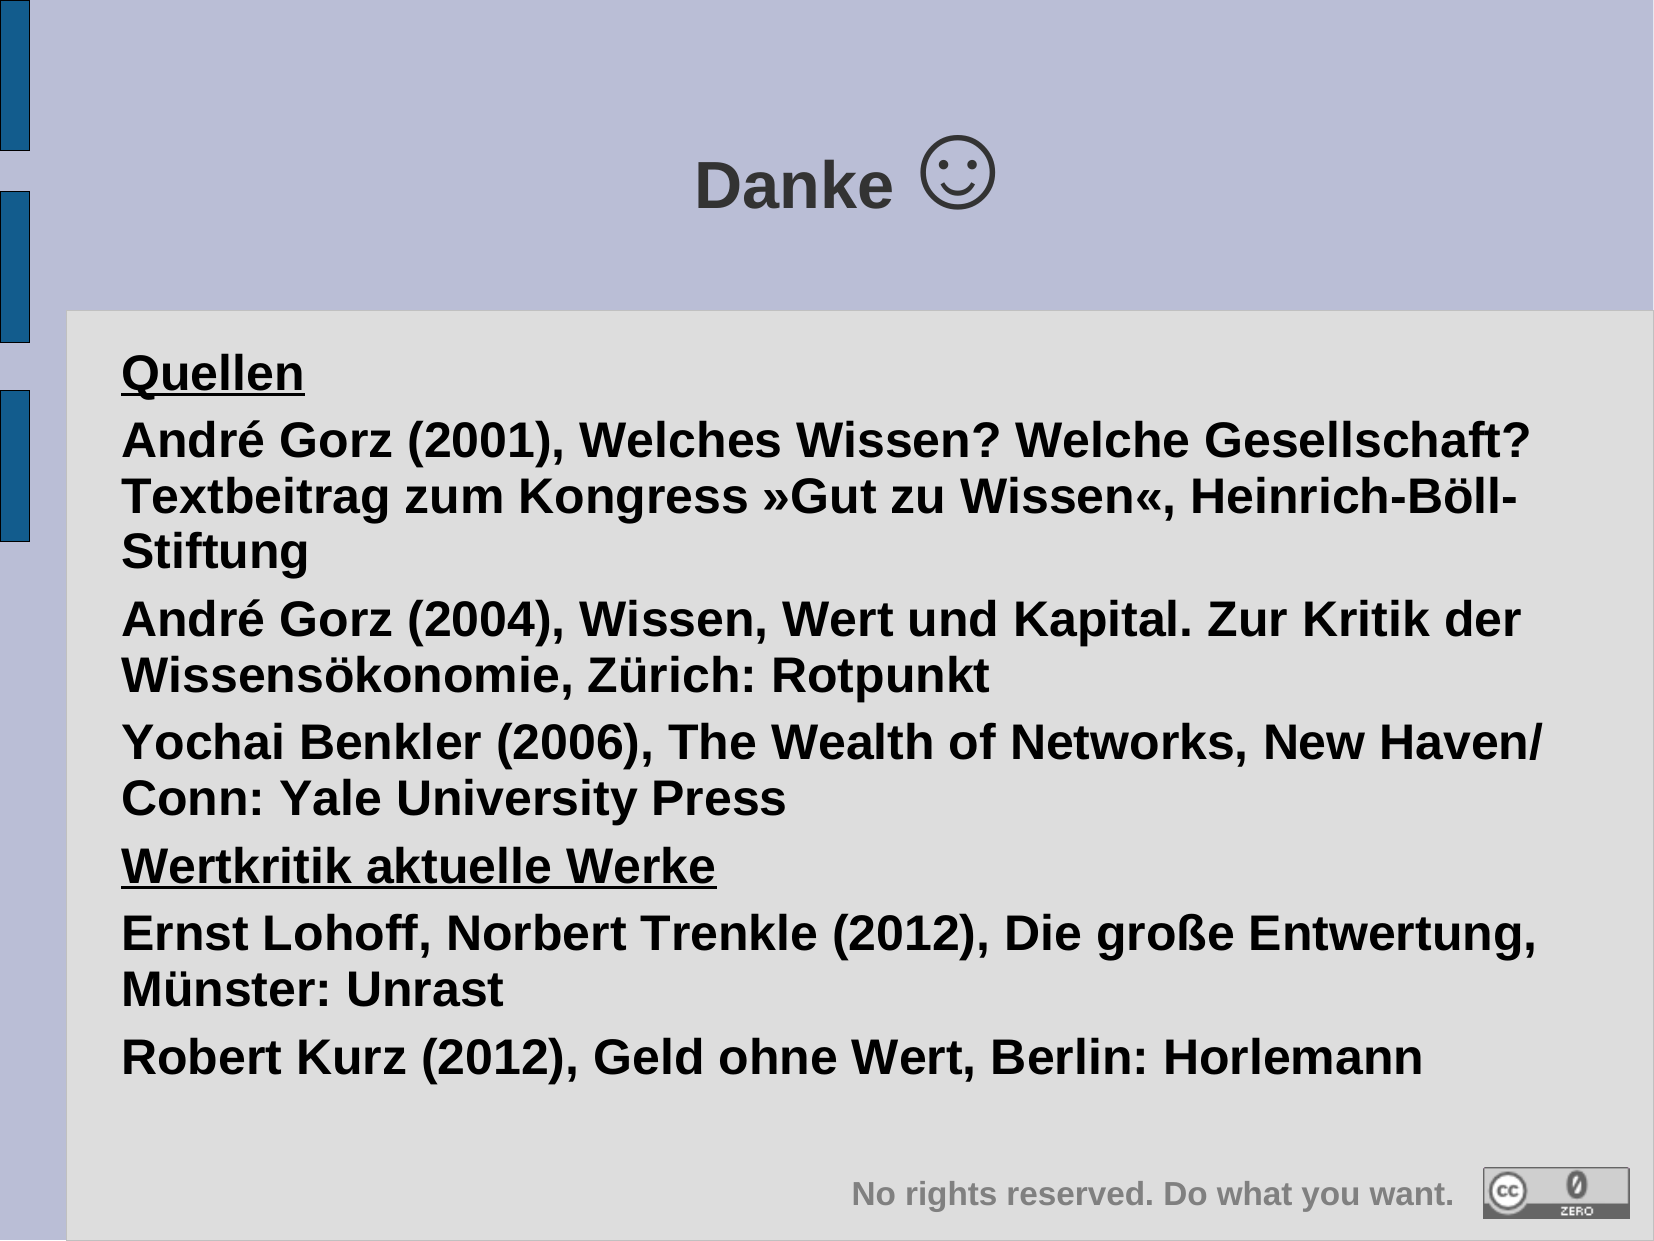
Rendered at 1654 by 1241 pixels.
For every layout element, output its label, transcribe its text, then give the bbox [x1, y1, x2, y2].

picture [1483, 1167, 1630, 1219]
list Quellen André Gorz (2001), Welches Wissen? Welche Gesellschaft? Textbeitrag zum Kongress »Gut zu Wissen«, Heinrich-Böll-Stiftung André Gorz (2004), Wissen, Wert und Kapital. Zur Kritik der Wissensökonomie, Zürich: Rotpunkt Yochai Benkler (2006), The Wealth of Networks, New Haven/ Conn: Yale University Press Wertkritik aktuelle Werke Ernst Lohoff, Norbert Trenkle (2012), Die große Entwertung, Münster: Unrast Robert Kurz (2012), Geld ohne Wert, Berlin: Horlemann [121, 344, 1595, 1152]
text_box No rights reserved. Do what you want. [836, 1167, 1475, 1220]
title Danke☺ [121, 61, 1595, 269]
